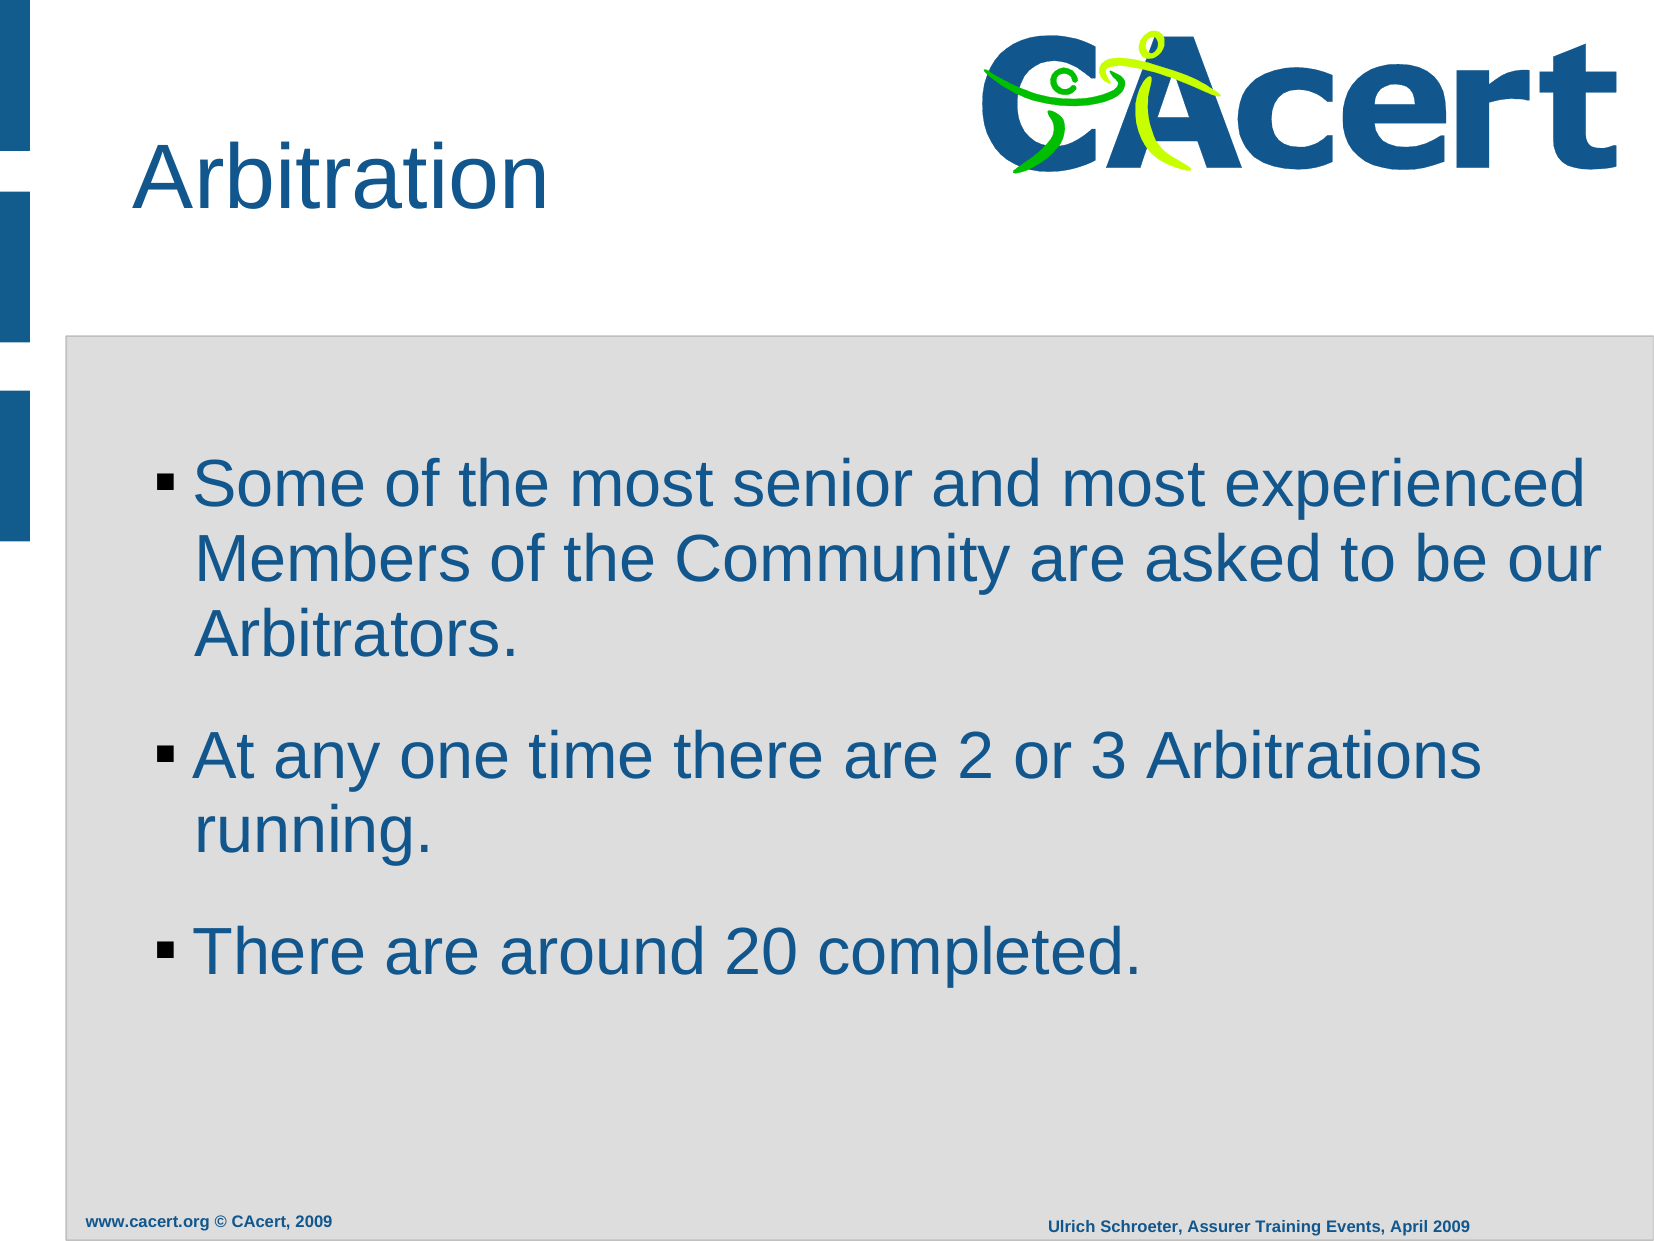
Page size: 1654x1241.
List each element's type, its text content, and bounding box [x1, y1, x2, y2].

text_box Arbitration [118, 118, 567, 236]
text_box Some of the most senior and most experienced Members of the Community are asked to be our Arbitrators. At any one time there are 2 or 3 Arbitrations running. There are around 20 completed. [142, 438, 1620, 997]
